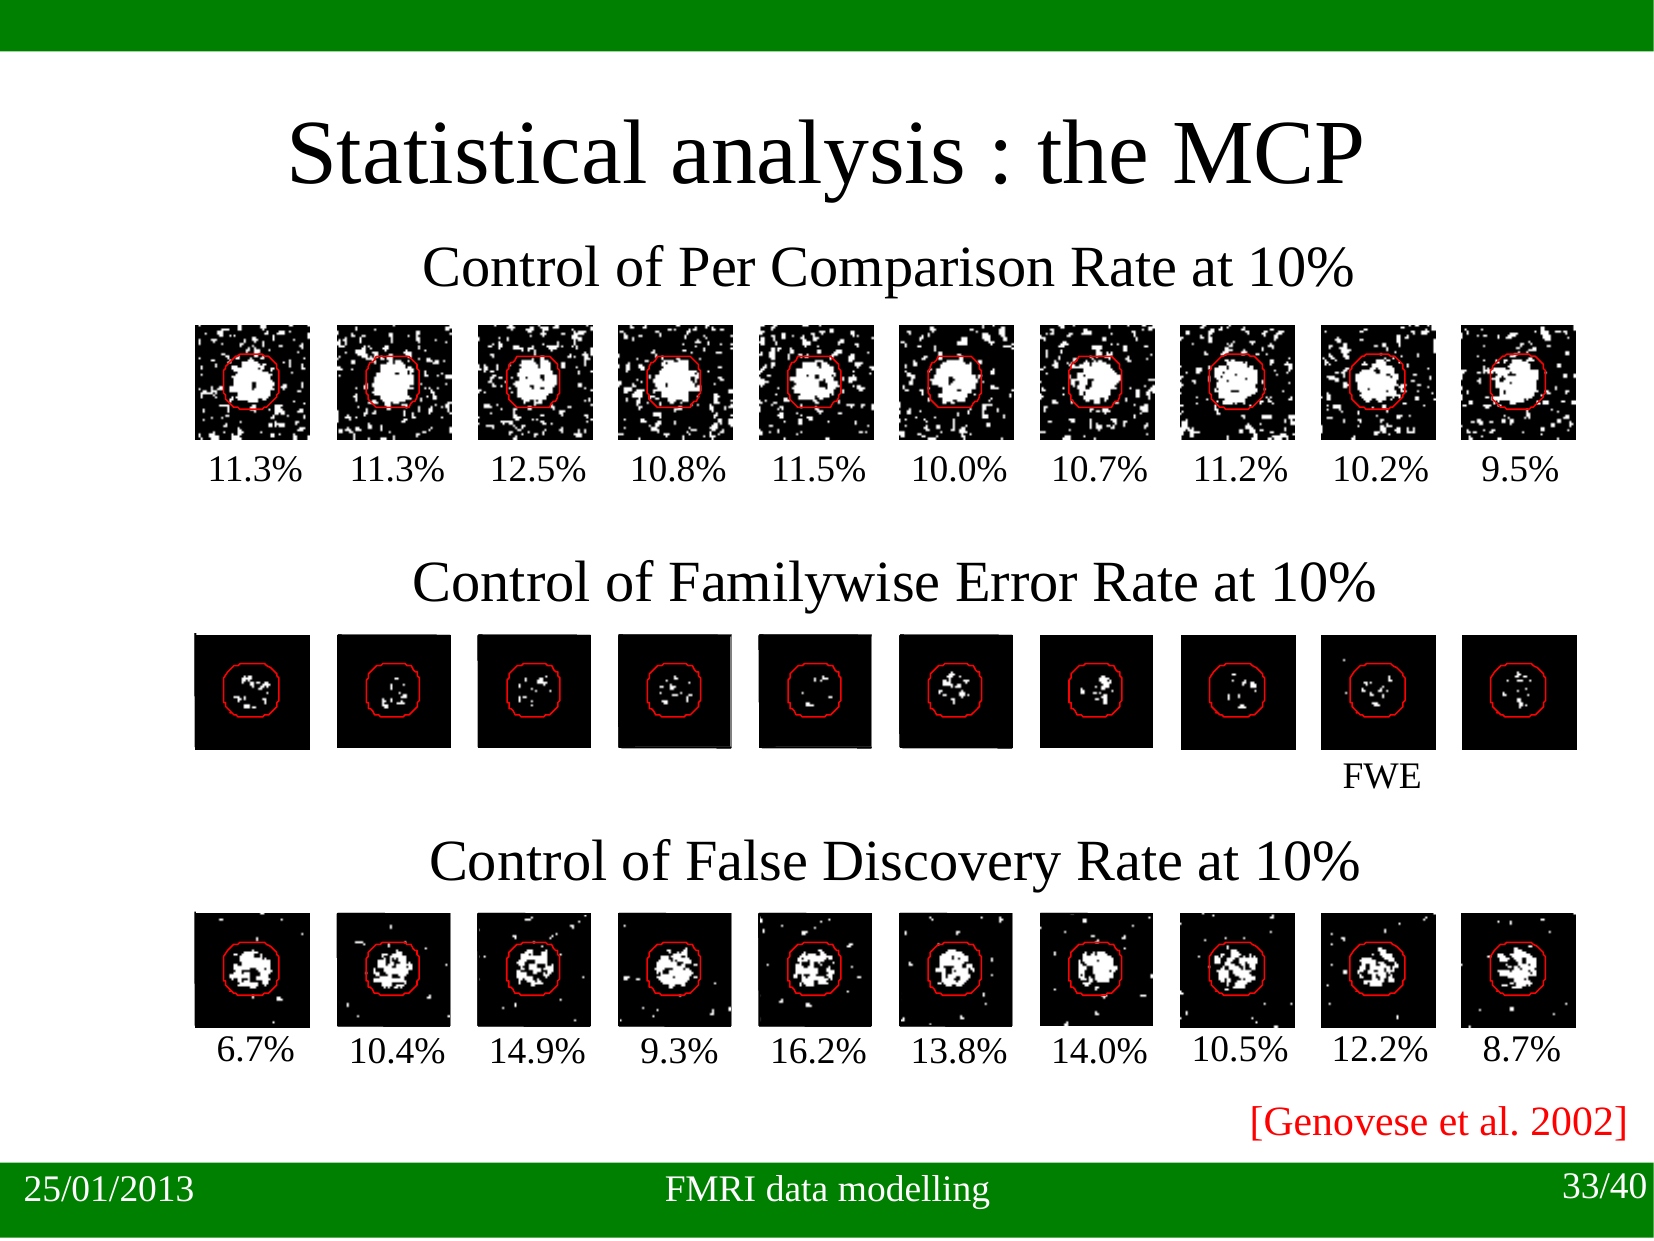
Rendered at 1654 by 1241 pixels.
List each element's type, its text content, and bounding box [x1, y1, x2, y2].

text_box 12.5% [489, 450, 587, 490]
picture [761, 637, 871, 746]
picture [1040, 635, 1153, 748]
text_box Control of Per Comparison Rate at 10% [195, 238, 1583, 299]
text_box 14.0% [1050, 1032, 1149, 1072]
picture [618, 325, 733, 440]
picture [1462, 635, 1577, 750]
picture [901, 637, 1013, 746]
picture [1321, 913, 1436, 1028]
text_box 12.2% [1331, 1030, 1429, 1070]
text_box 9.3% [640, 1032, 719, 1072]
picture [759, 325, 874, 440]
text_box 13.8% [910, 1032, 1008, 1072]
text_box 11.3% [207, 450, 304, 490]
text_box Control of False Discovery Rate at 10% [207, 832, 1583, 893]
picture [1321, 325, 1436, 440]
picture [620, 637, 730, 746]
picture [337, 325, 452, 440]
picture [1181, 635, 1296, 750]
picture [196, 913, 310, 1025]
text_box FWE [1342, 758, 1423, 797]
picture [197, 635, 310, 746]
text_box 11.3% [349, 450, 446, 490]
text_box 6.7% [216, 1030, 295, 1070]
picture [1461, 913, 1576, 1028]
text_box 10.5% [1191, 1030, 1289, 1070]
text_box 11.2% [1192, 450, 1289, 490]
picture [1461, 325, 1576, 440]
picture [337, 637, 451, 748]
text_box 8.7% [1482, 1030, 1562, 1070]
text_box 14.9% [488, 1032, 587, 1072]
picture [195, 325, 310, 440]
picture [620, 915, 731, 1025]
picture [899, 325, 1014, 440]
picture [760, 915, 872, 1025]
text_box 16.2% [769, 1032, 868, 1072]
title Statistical analysis : the MCP [82, 56, 1571, 250]
picture [480, 637, 591, 748]
text_box 11.5% [770, 450, 867, 490]
text_box [Genovese et al. 2002] [1234, 1093, 1644, 1153]
picture [901, 915, 1012, 1025]
text_box 10.0% [910, 450, 1008, 490]
text_box 9.5% [1481, 450, 1560, 490]
picture [1040, 915, 1153, 1026]
picture [1321, 635, 1436, 750]
picture [1040, 325, 1155, 440]
text_box 10.4% [348, 1032, 446, 1072]
text_box Control of Familywise Error Rate at 10% [207, 553, 1583, 614]
picture [478, 325, 593, 440]
text_box 10.8% [629, 450, 727, 490]
picture [339, 915, 450, 1025]
picture [1180, 325, 1295, 440]
picture [1180, 913, 1295, 1028]
text_box 10.7% [1051, 450, 1149, 490]
text_box 10.2% [1332, 450, 1430, 490]
picture [479, 915, 591, 1025]
